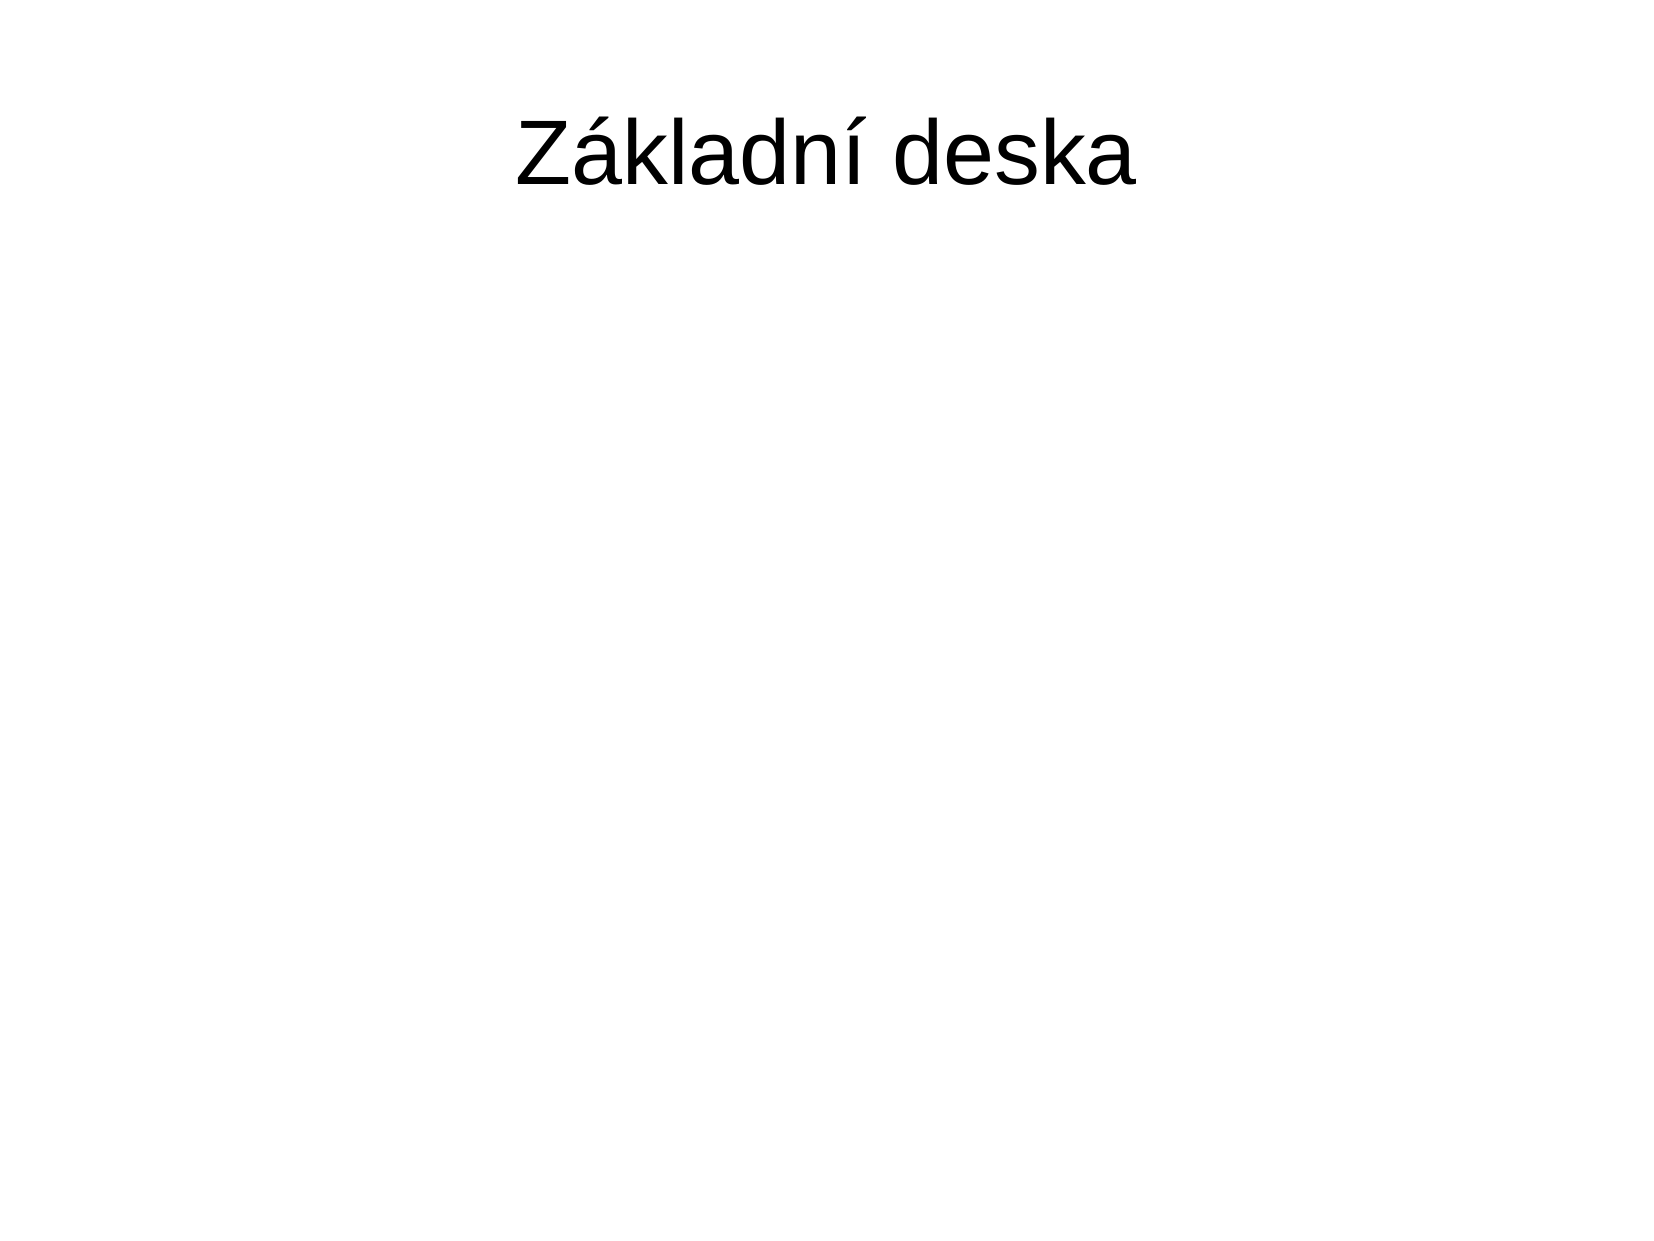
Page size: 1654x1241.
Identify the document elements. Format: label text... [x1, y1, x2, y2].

title Základní deska [82, 49, 1571, 257]
